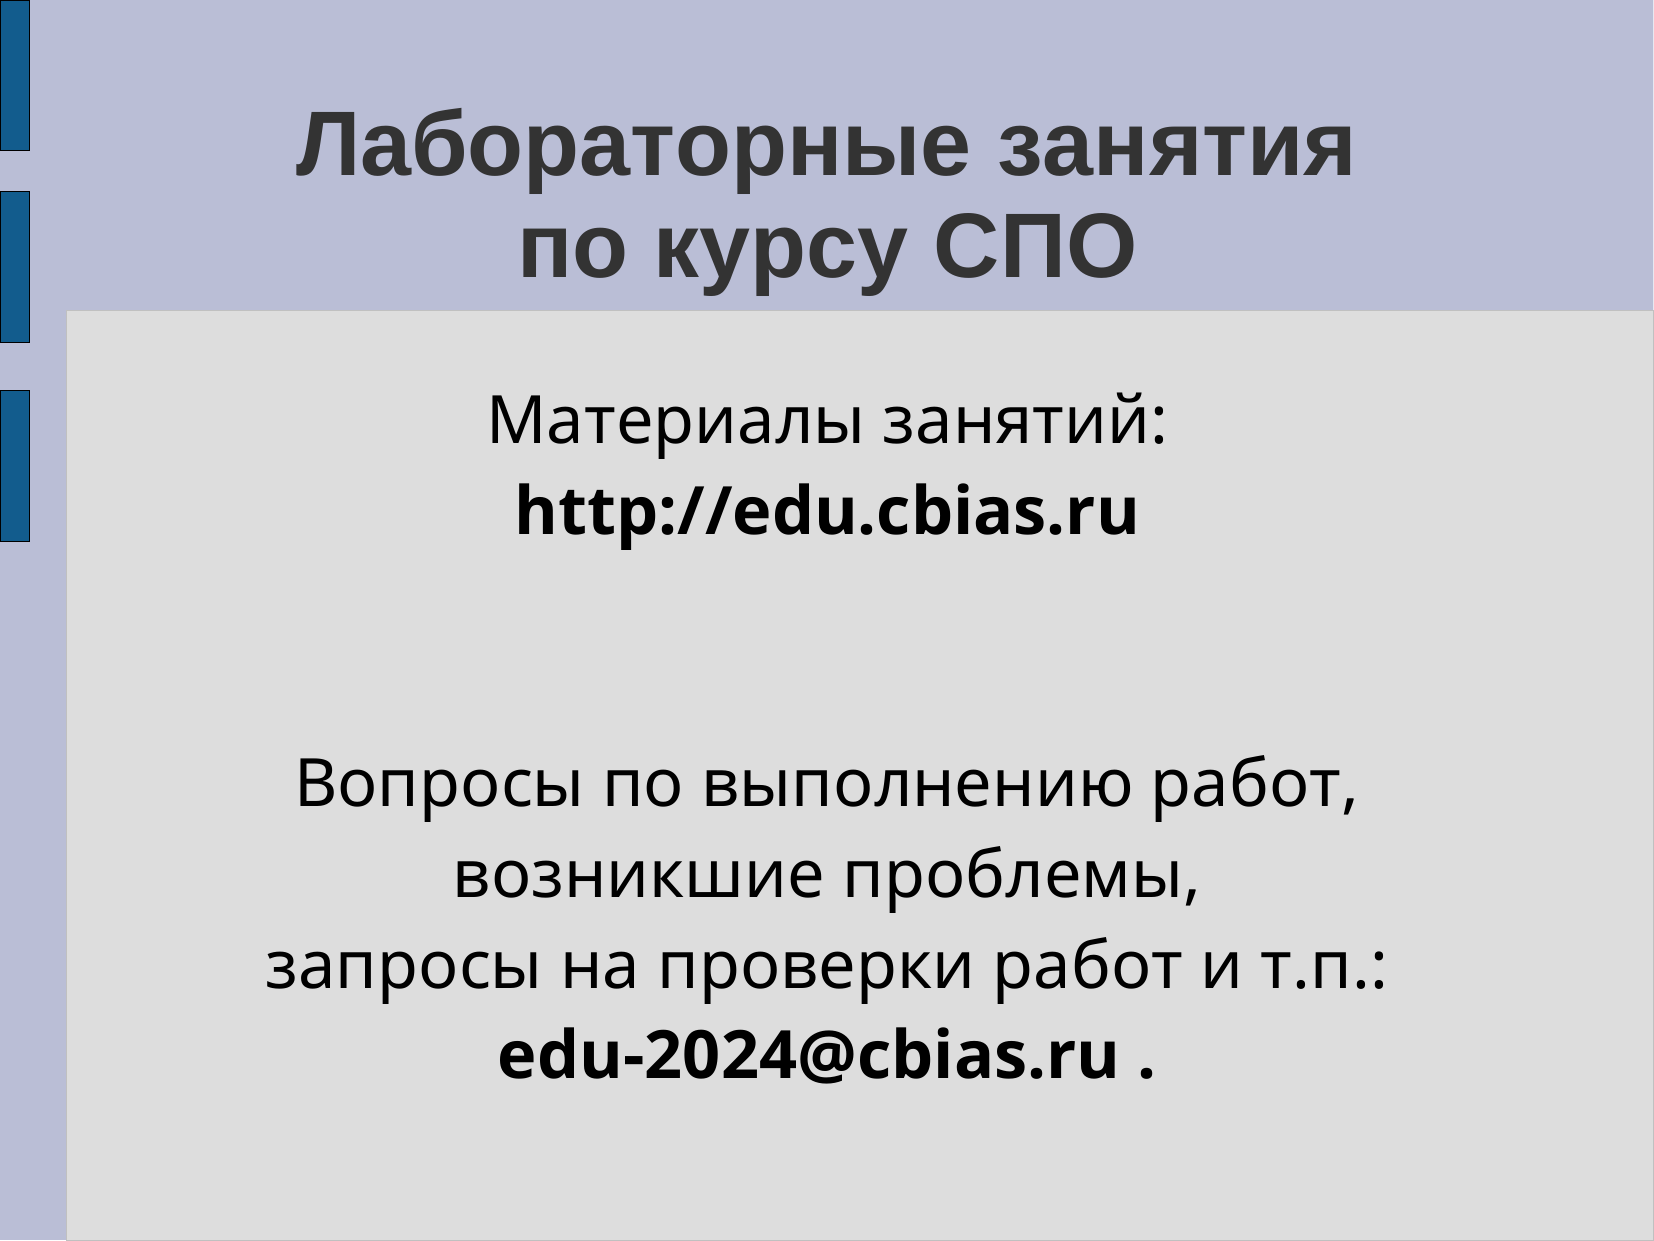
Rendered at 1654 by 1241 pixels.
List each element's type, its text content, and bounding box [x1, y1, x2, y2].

title Лабораторные занятия по курсу СПО [121, 91, 1534, 299]
subtitle Материалы занятий: http://edu.cbias.ru Вопросы по выполнению работ, возникшие проблемы, запросы на проверки работ и т.п.: edu-2024@cbias.ru . [121, 344, 1534, 1127]
